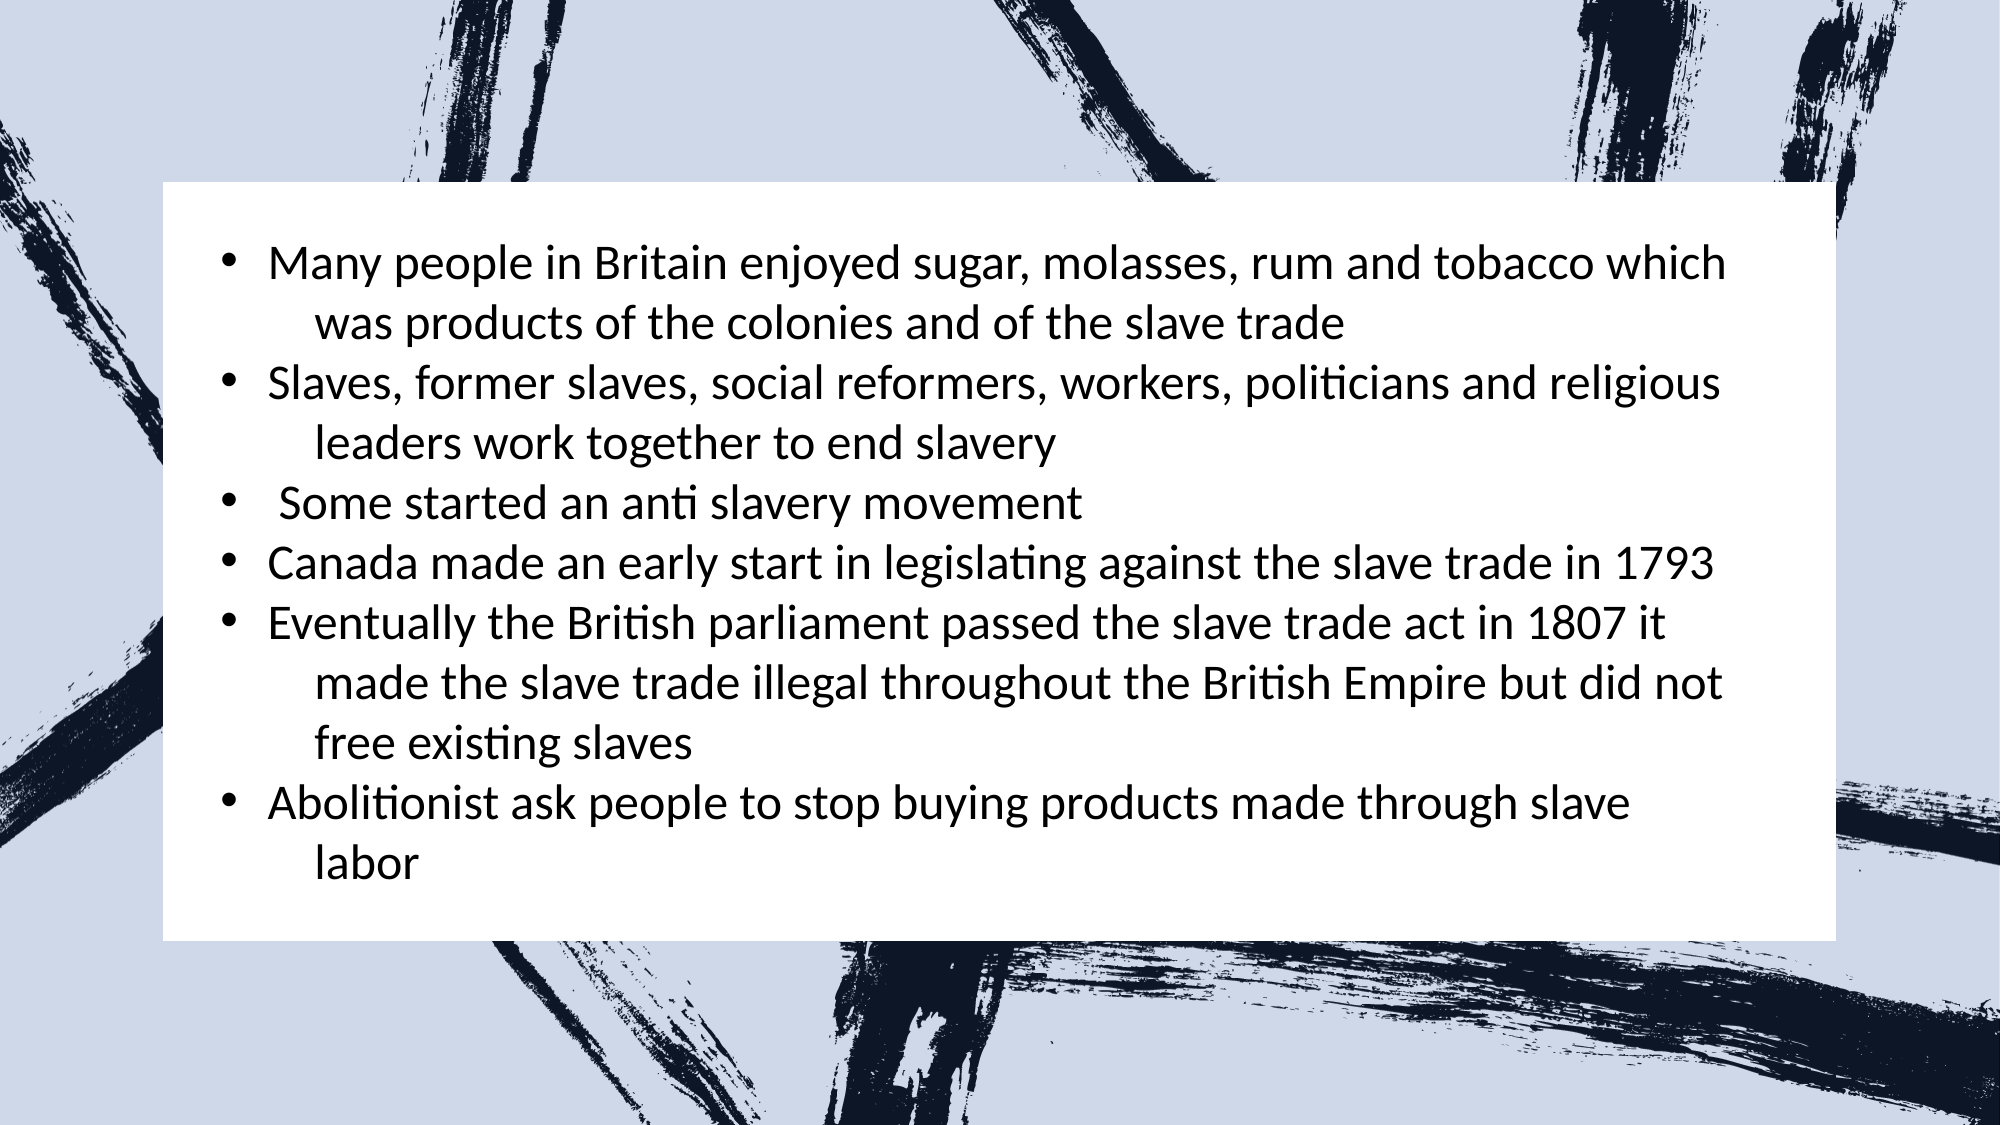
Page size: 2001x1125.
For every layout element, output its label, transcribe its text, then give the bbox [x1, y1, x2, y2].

text_box [0, 0, 2000, 1125]
text_box Many people in Britain enjoyed sugar, molasses, rum and tobacco which was products of the colonies and of the slave trade Slaves, former slaves, social reformers, workers, politicians and religious leaders work together to end slavery Some started an anti slavery movement Canada made an early start in legislating against the slave trade in 1793 Eventually the British parliament passed the slave trade act in 1807 it made the slave trade illegal throughout the British Empire but did not free existing slaves Abolitionist ask people to stop buying products made through slave labor [205, 222, 1761, 904]
